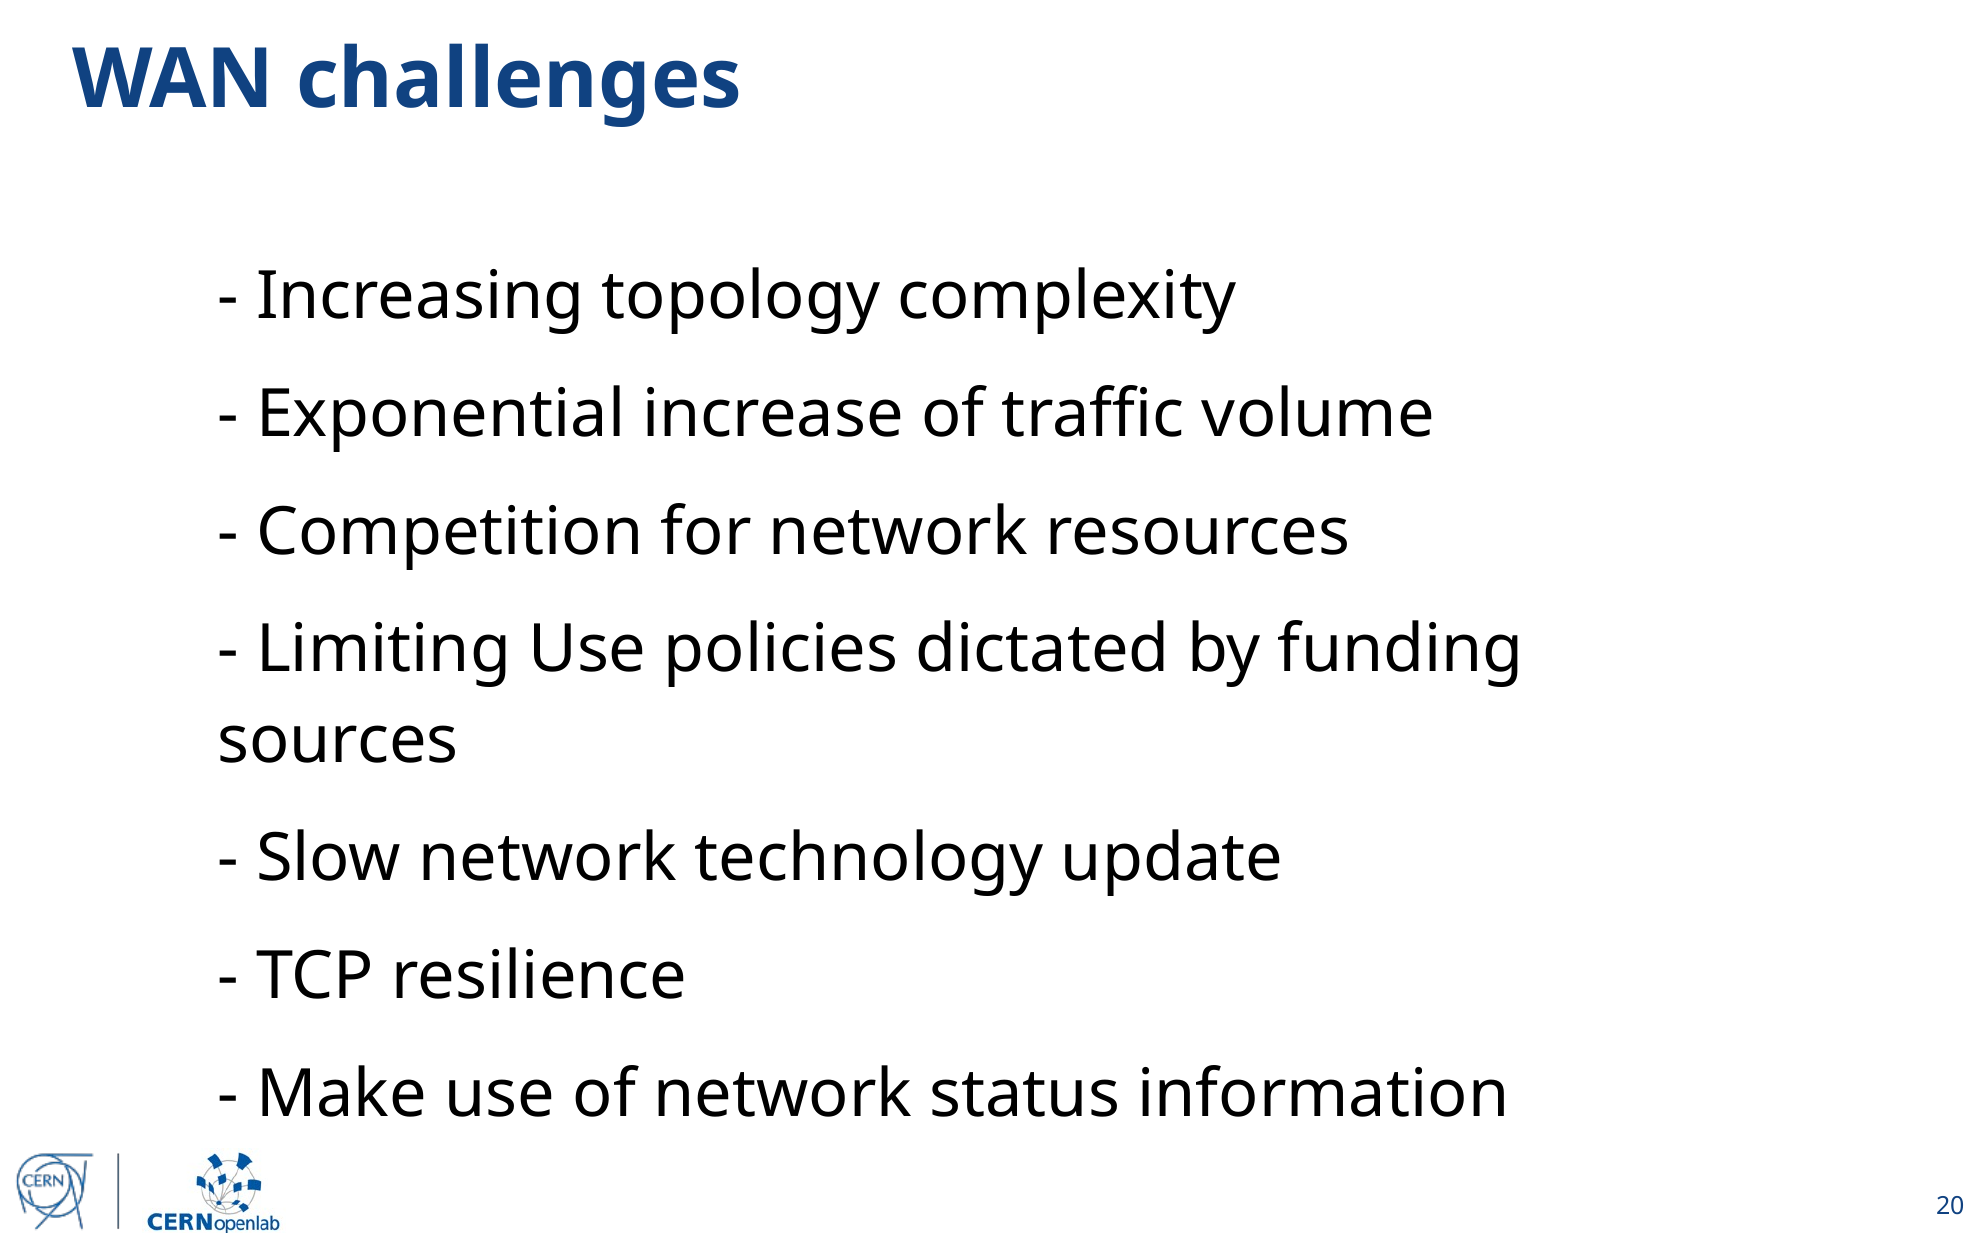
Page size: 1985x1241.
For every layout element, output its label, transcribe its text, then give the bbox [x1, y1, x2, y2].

picture [19, 1188, 64, 1207]
picture [142, 1148, 286, 1233]
picture [16, 1188, 64, 1236]
picture [38, 1207, 55, 1215]
text_box - Increasing topology complexity - Exponential increase of traffic volume - Competition for network resources - Limiting Use policies dictated by funding sources - Slow network technology update - TCP resilience - Make use of network status information [202, 240, 1786, 1169]
picture [51, 1200, 64, 1215]
title WAN challenges [72, 0, 1834, 166]
